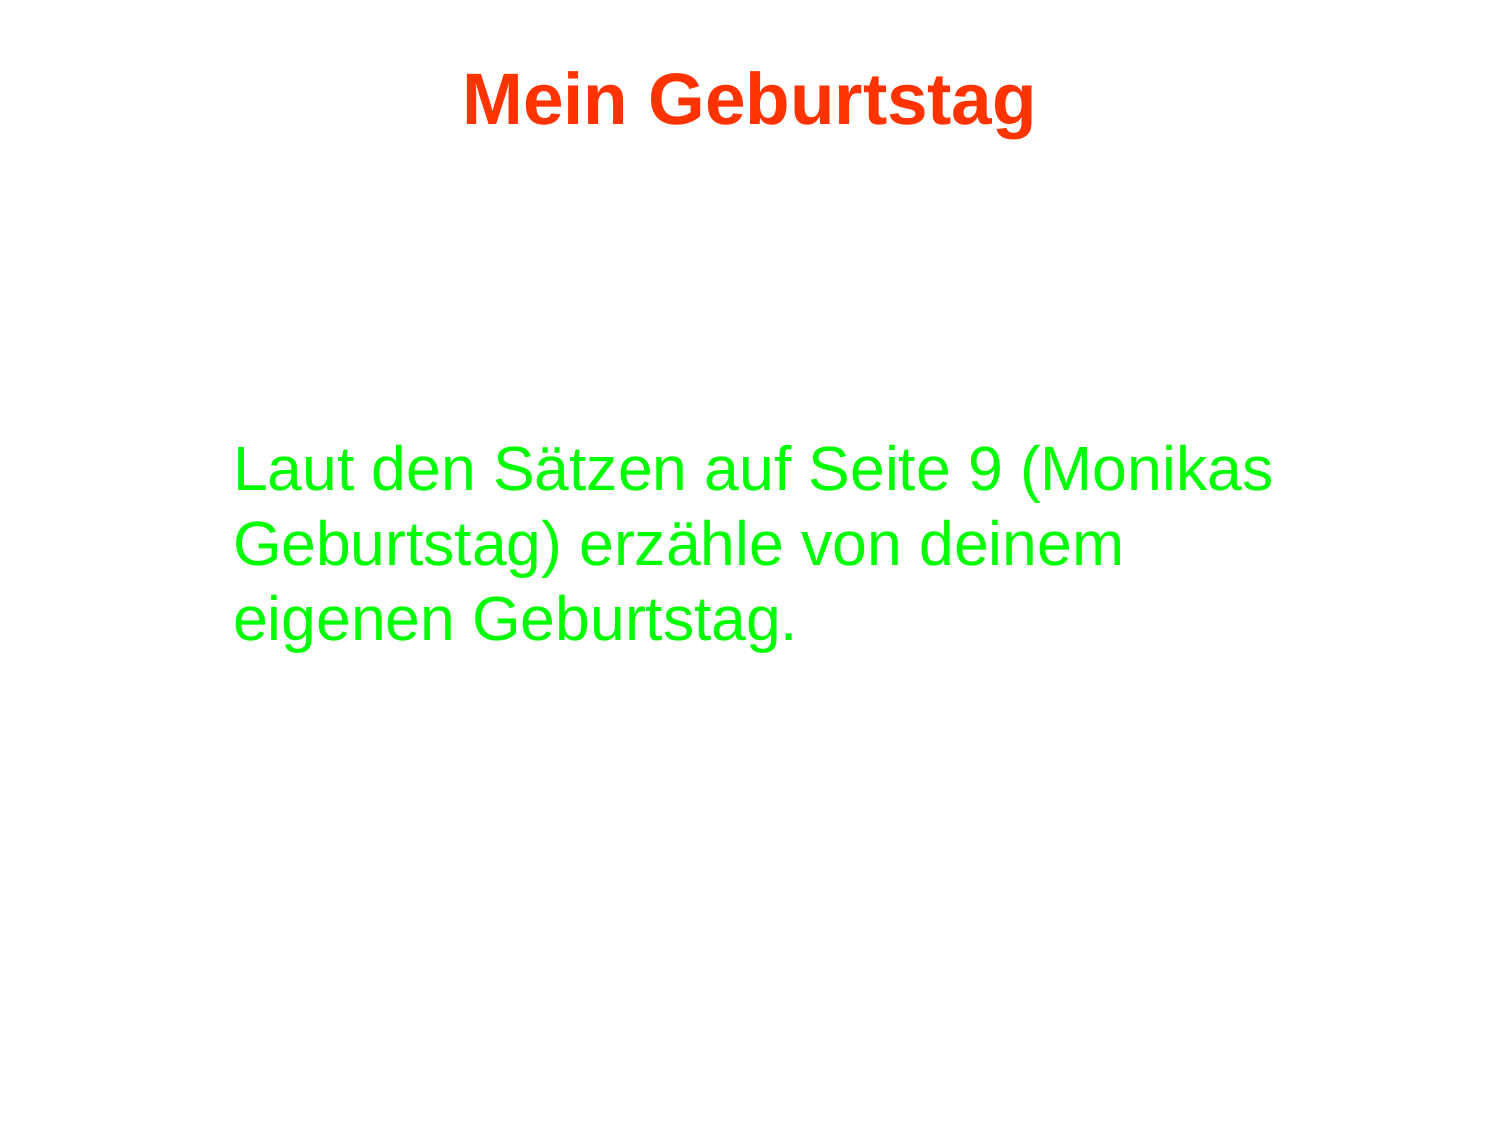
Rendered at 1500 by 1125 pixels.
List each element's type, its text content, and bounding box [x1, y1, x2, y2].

title Mein Geburtstag [75, 43, 1426, 234]
text_box Laut den Sätzen auf Seite 9 (Monikas Geburtstag) erzähle von deinem eigenen Geburtstag. [218, 420, 1356, 737]
